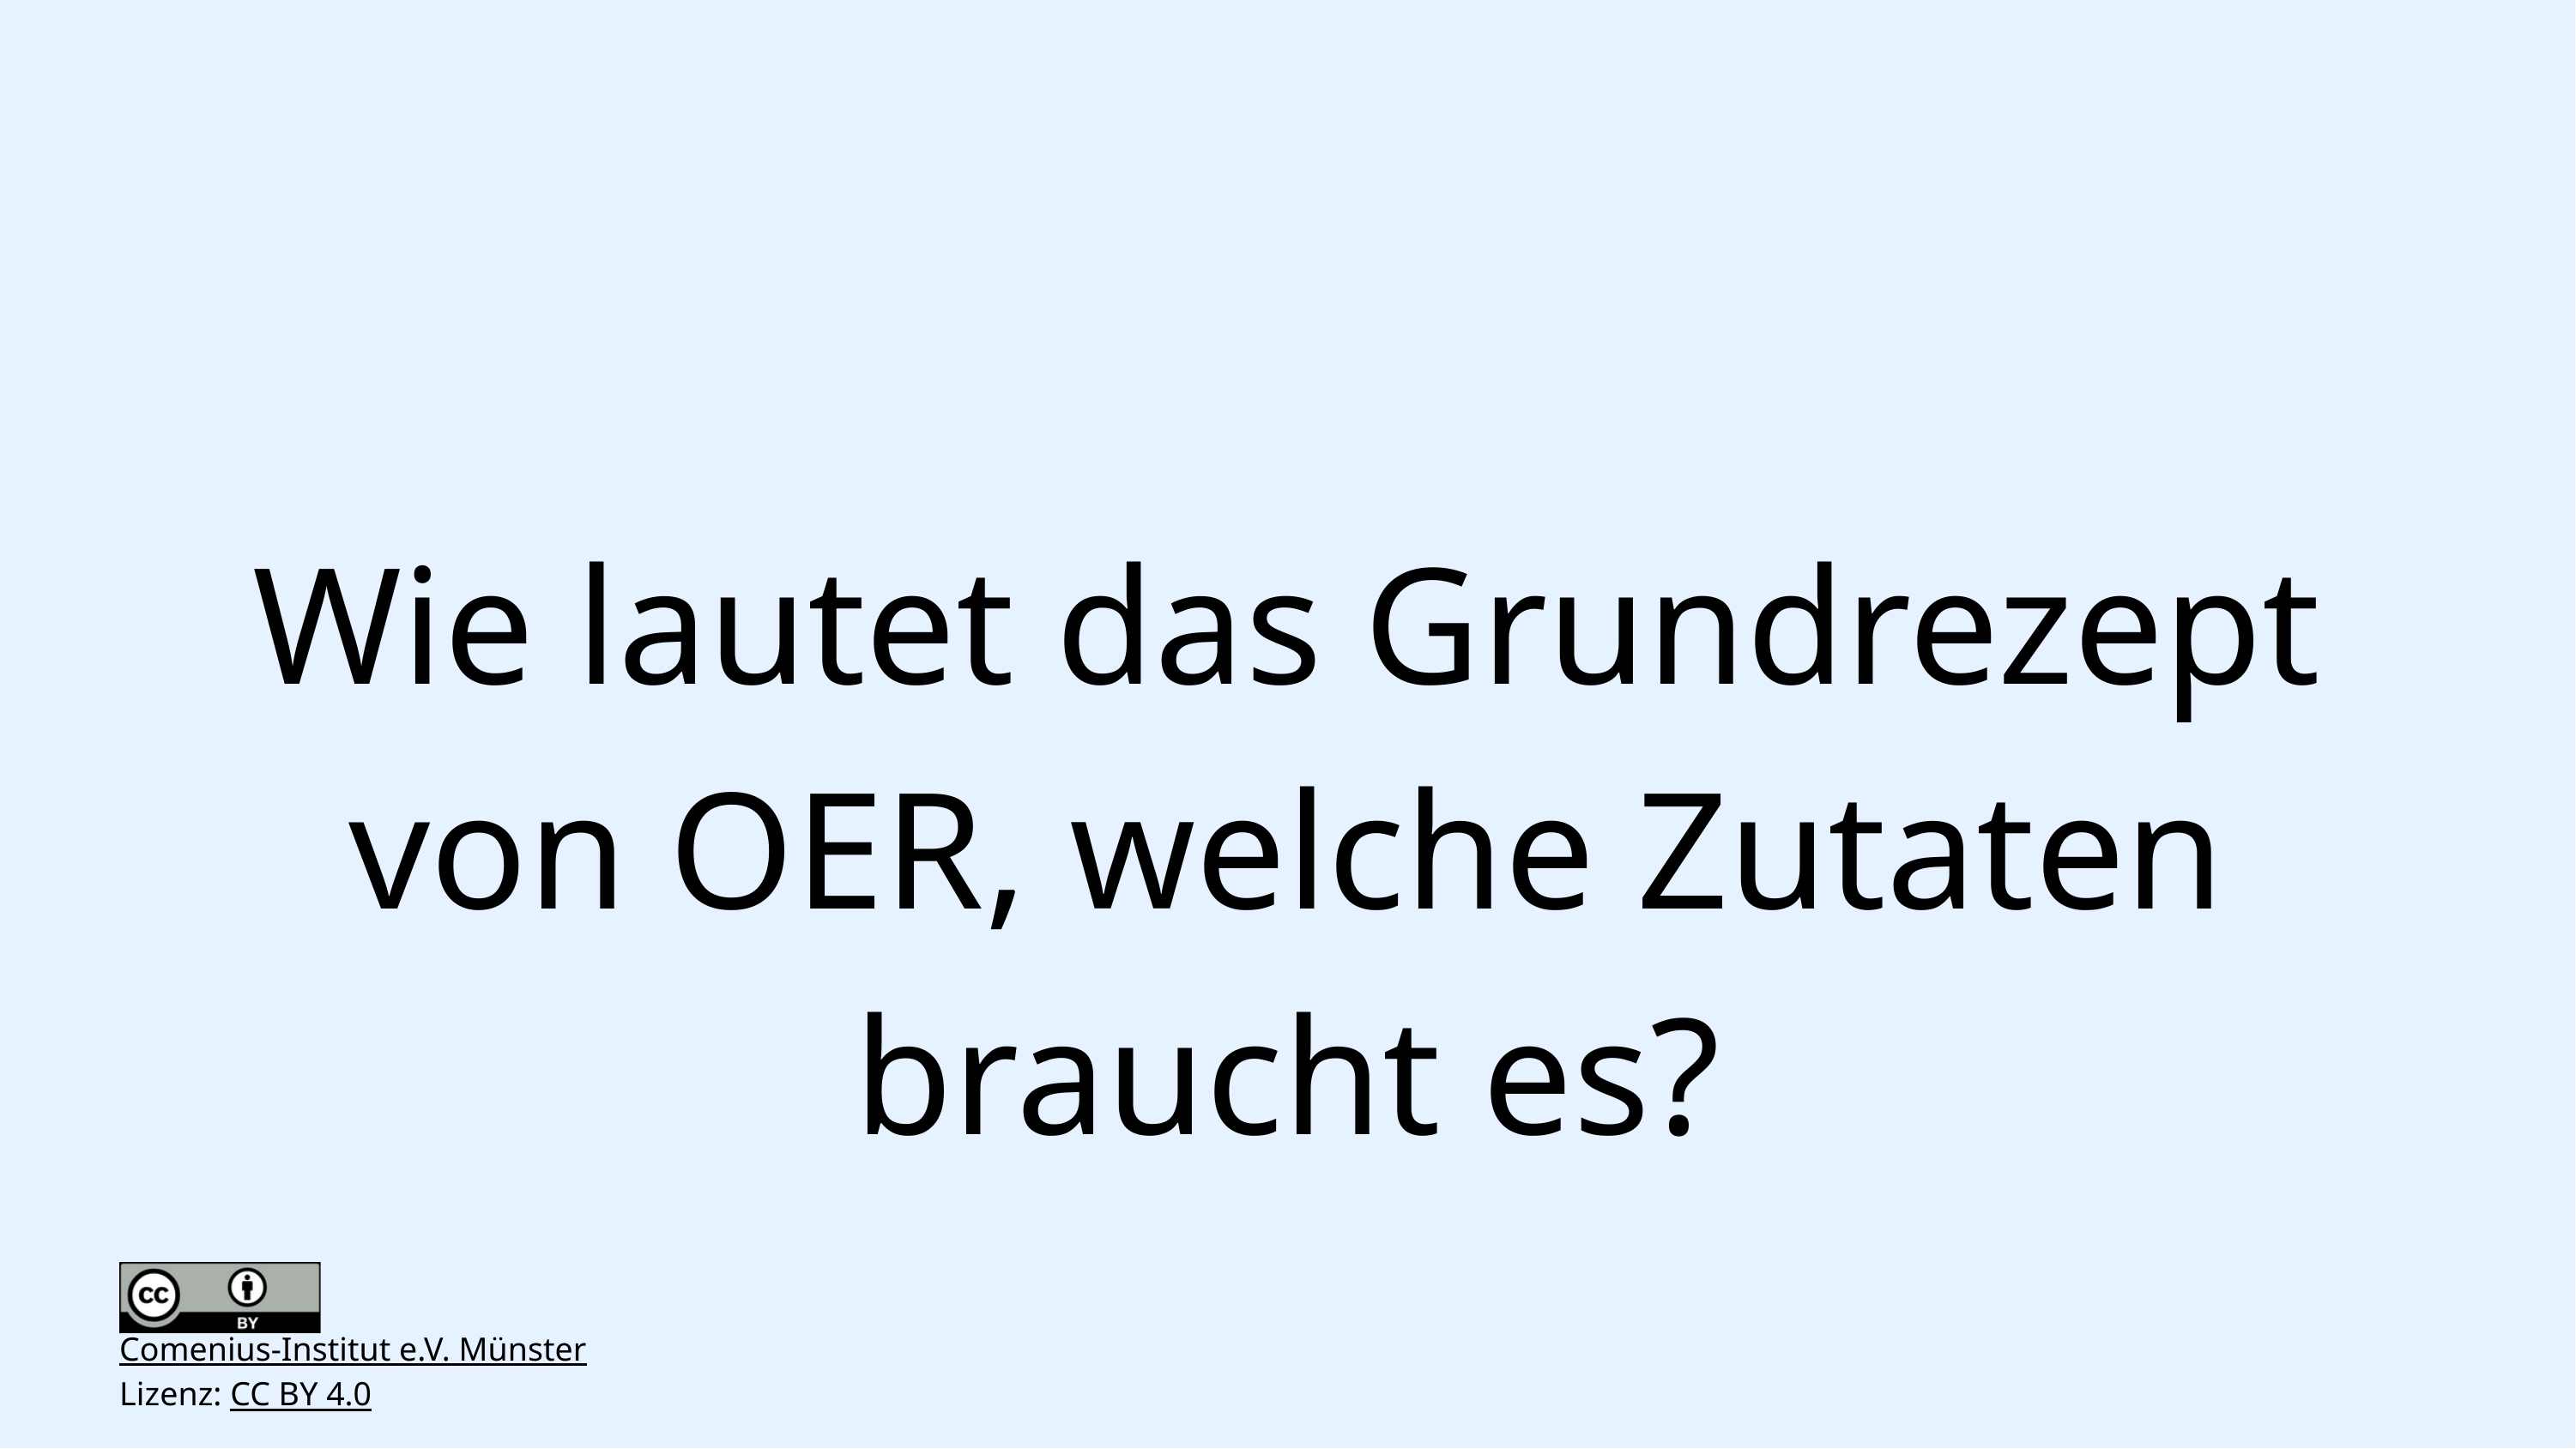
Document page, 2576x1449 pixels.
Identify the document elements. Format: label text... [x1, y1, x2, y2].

text_box [119, 1262, 321, 1327]
text_box Wie lautet das Grundrezept von OER, welche Zutaten braucht es? [232, 491, 2344, 933]
text_box Comenius-Institut e.V. Münster Lizenz: CC BY 4.0 [119, 1327, 1378, 1416]
